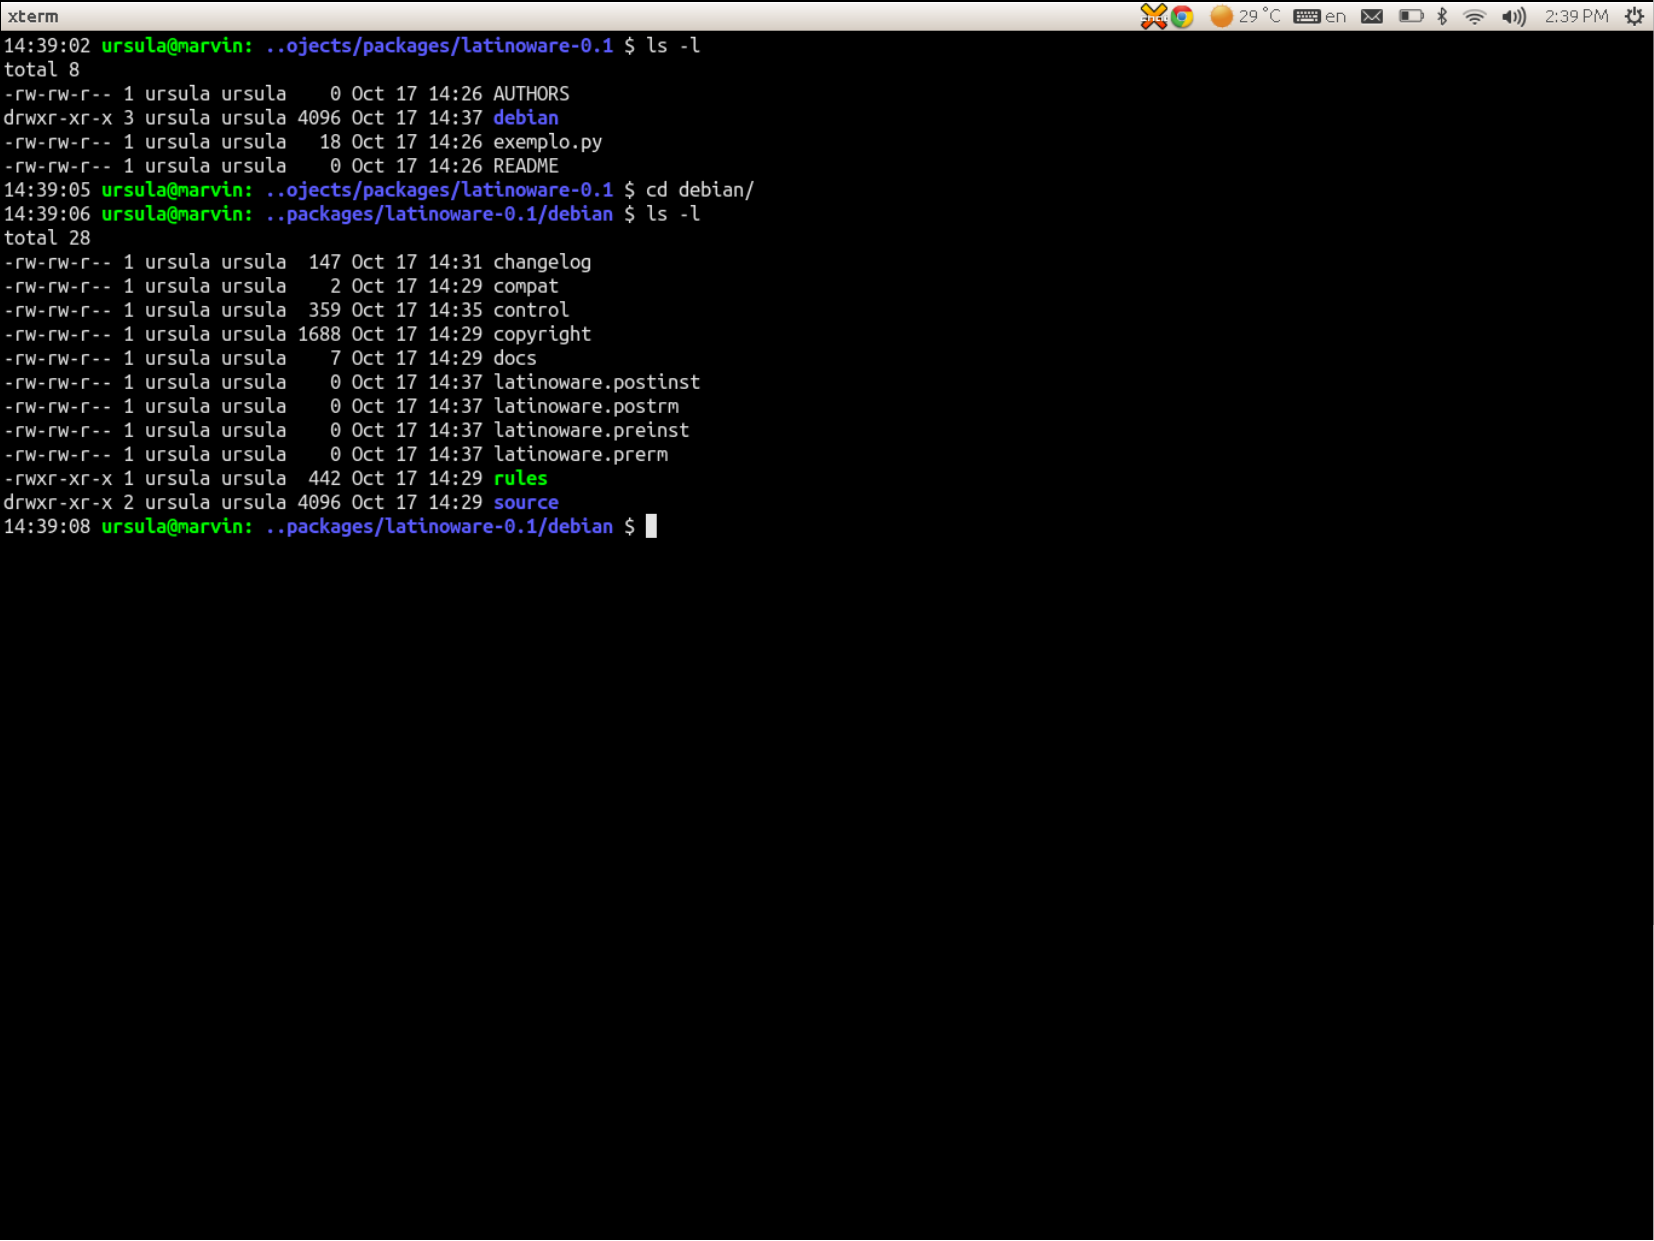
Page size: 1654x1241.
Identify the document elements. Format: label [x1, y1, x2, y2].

picture [1, 2, 1654, 925]
